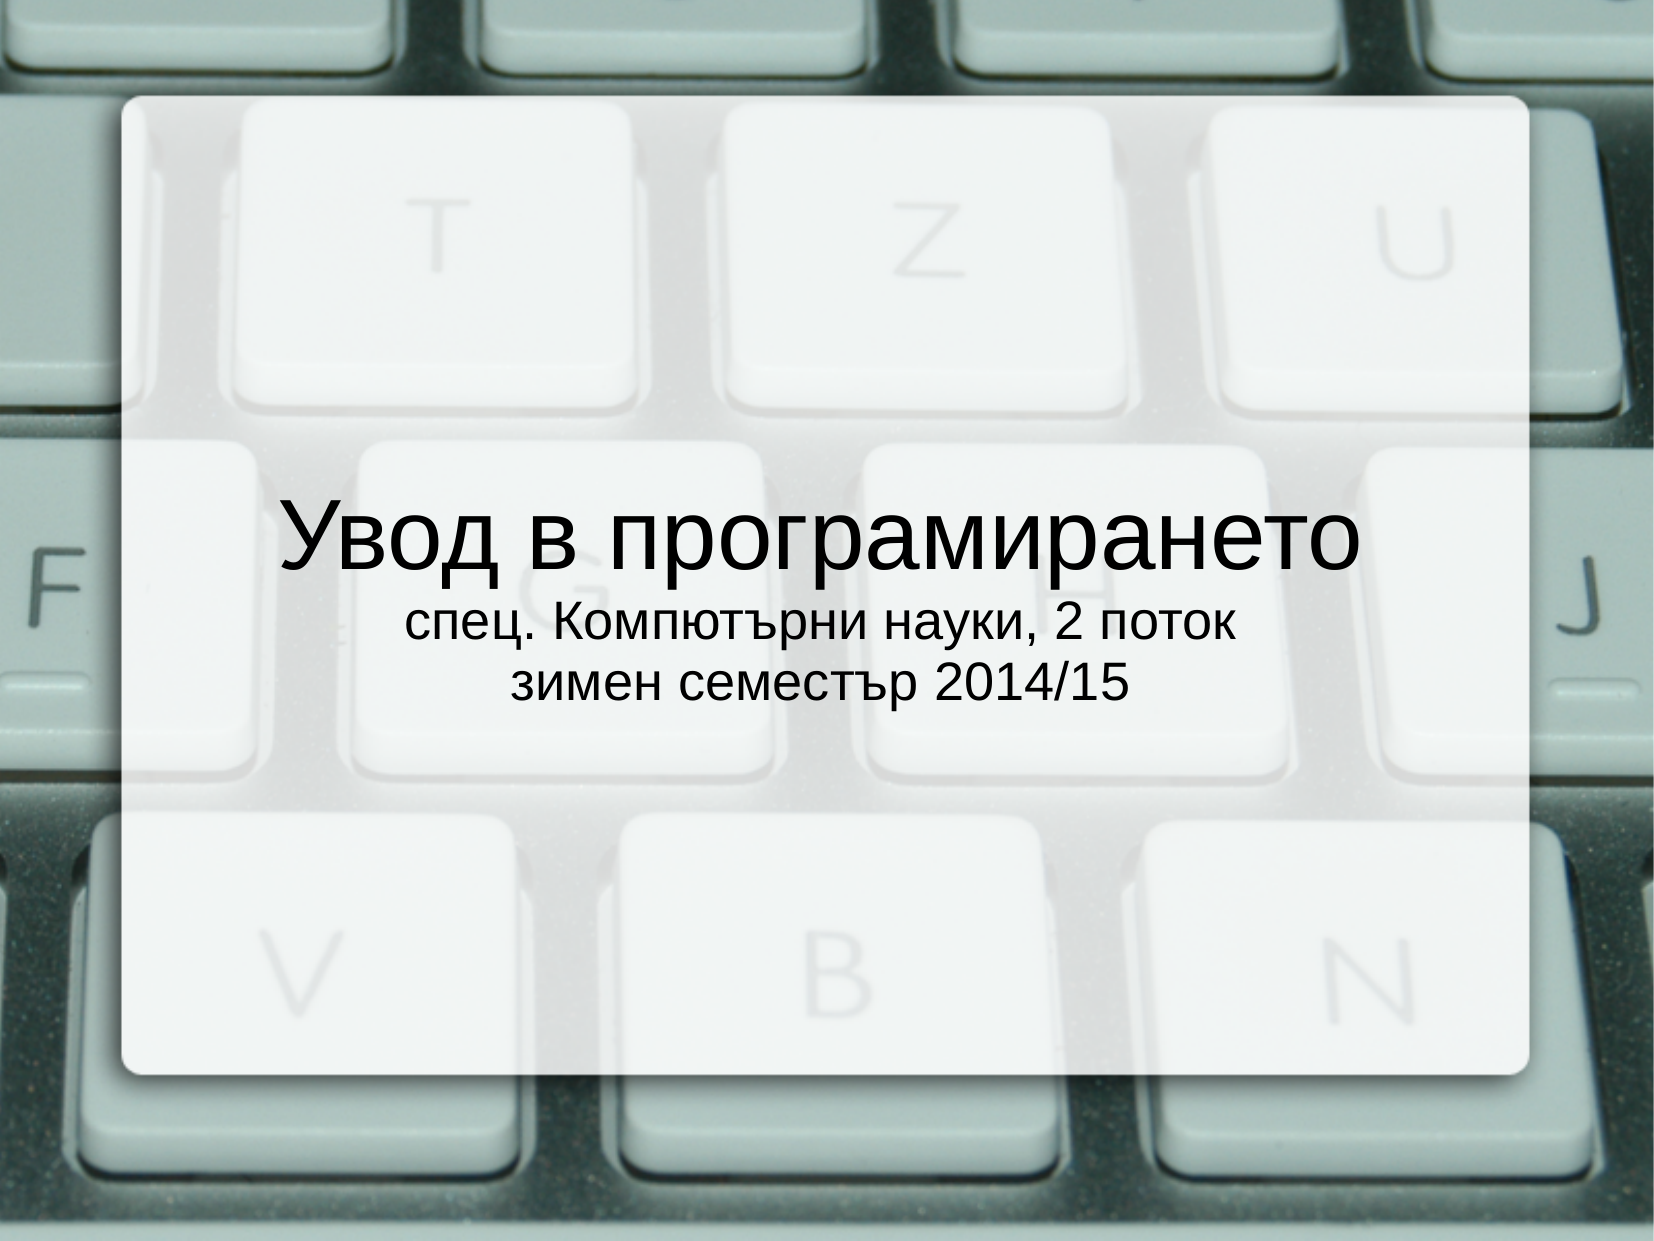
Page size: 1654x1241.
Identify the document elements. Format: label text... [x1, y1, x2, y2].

picture [0, 0, 1654, 1241]
subtitle Увод в програмирането спец. Компютърни науки, 2 поток зимен семестър 2014/15 [135, 117, 1506, 1074]
